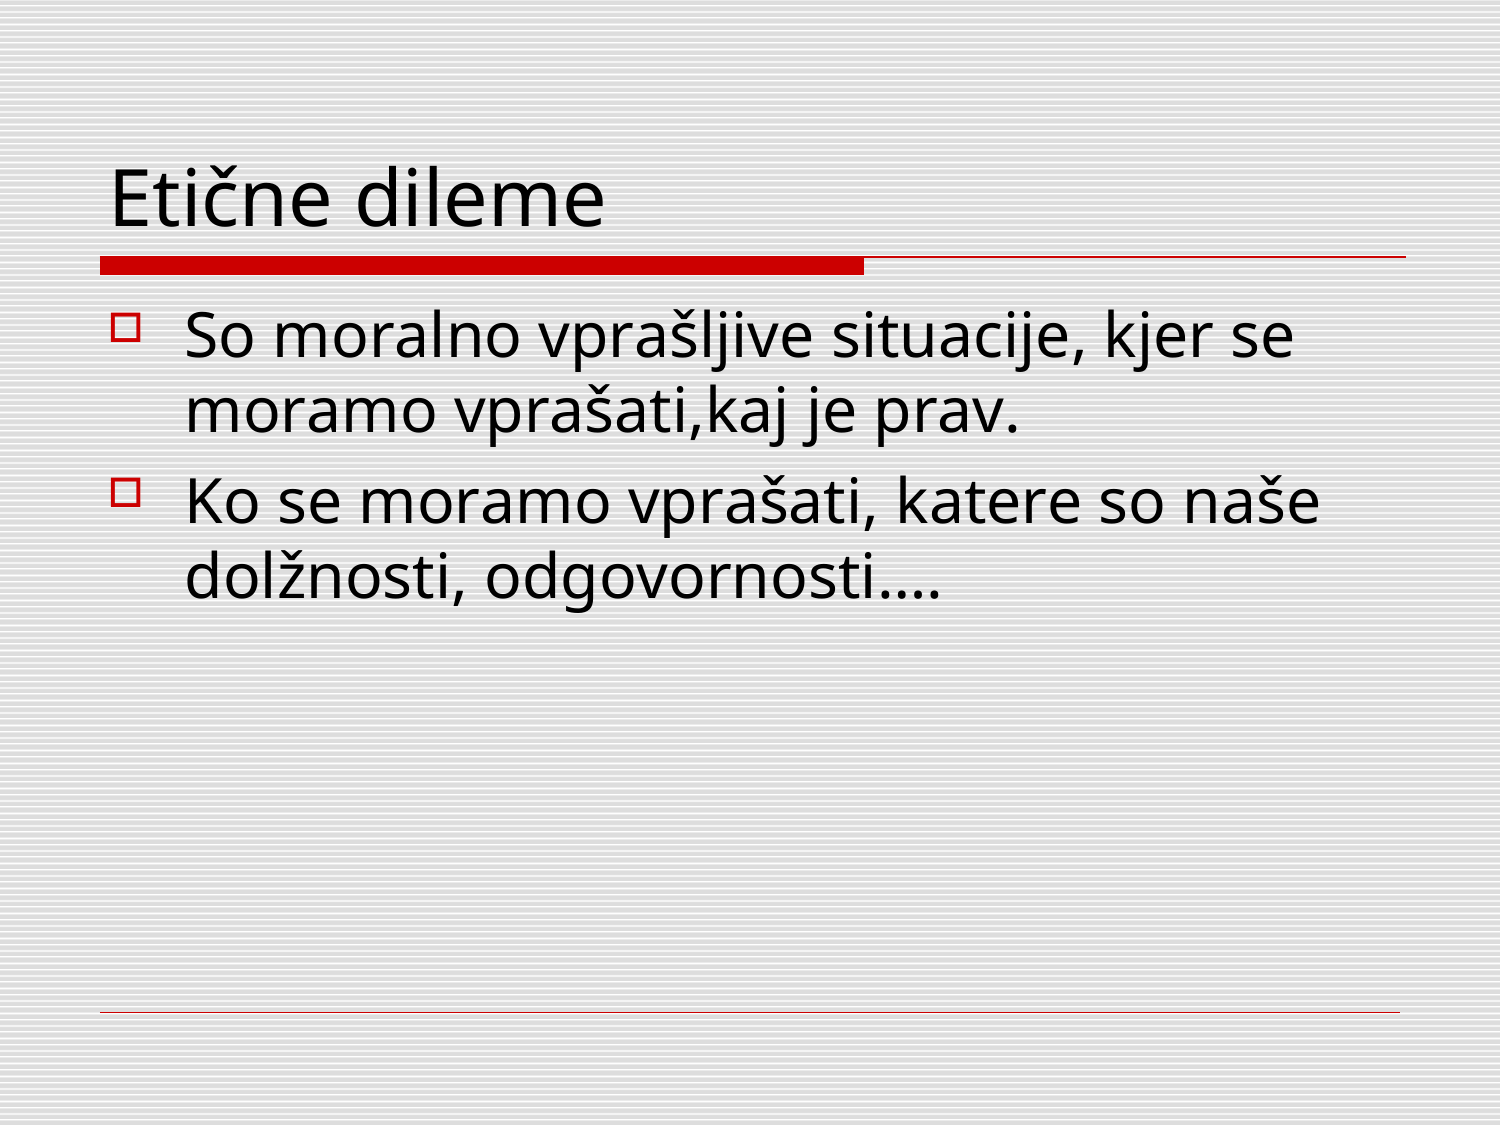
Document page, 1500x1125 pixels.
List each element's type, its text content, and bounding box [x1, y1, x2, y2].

list So moralno vprašljive situacije, kjer se moramo vprašati,kaj je prav. Ko se moramo vprašati, katere so naše dolžnosti, odgovornosti…. [92, 287, 1406, 988]
picture [0, 0, 1500, 1125]
title Etične dileme [94, 49, 1407, 250]
